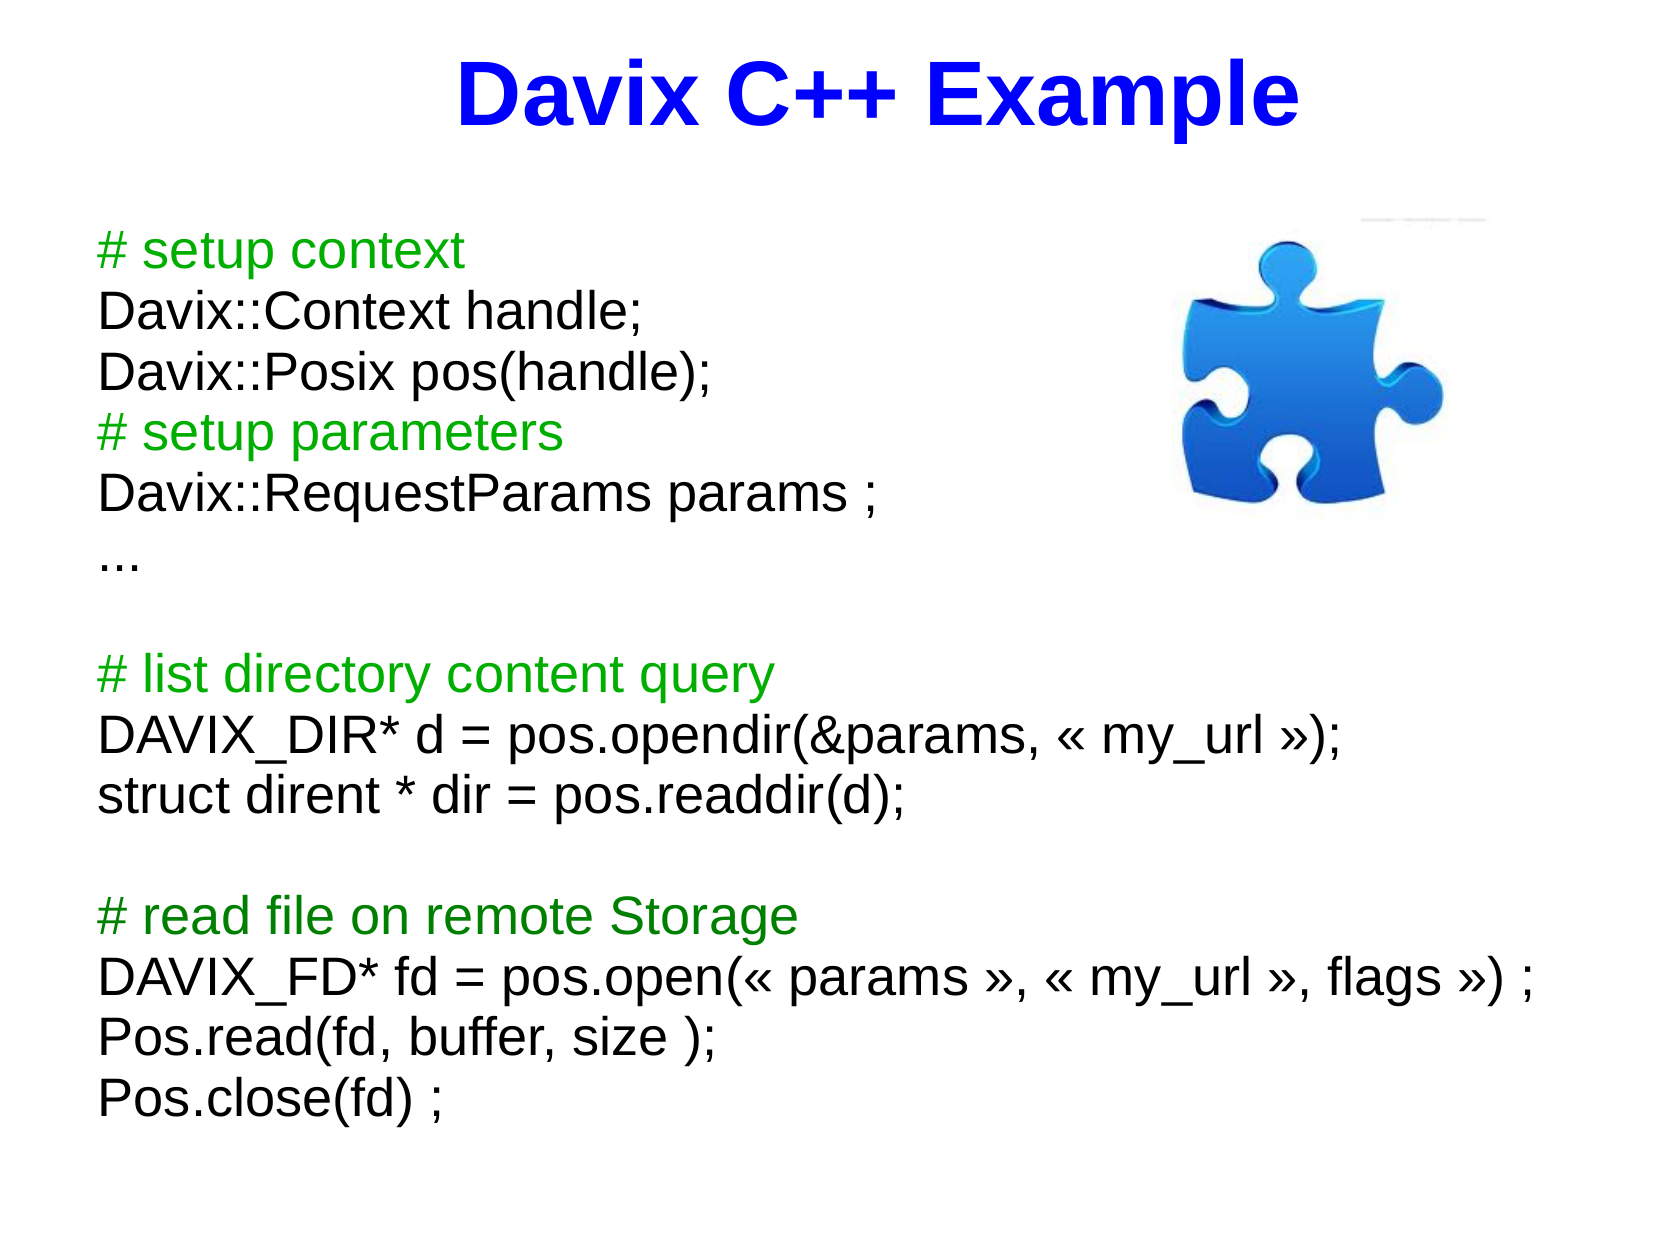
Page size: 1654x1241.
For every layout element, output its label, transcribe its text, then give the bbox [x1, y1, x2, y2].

text_box # setup context Davix::Context handle; Davix::Posix pos(handle); # setup parameters Davix::RequestParams params ; ... # list directory content query DAVIX_DIR* d = pos.opendir(&params, « my_url »); struct dirent * dir = pos.readdir(d); # read file on remote Storage DAVIX_FD* fd = pos.open(« params », « my_url », flags ») ; Pos.read(fd, buffer, size ); Pos.close(fd) ; [82, 212, 1630, 1241]
text_box Davix C++ Example [366, 35, 1418, 153]
picture [1098, 217, 1491, 532]
